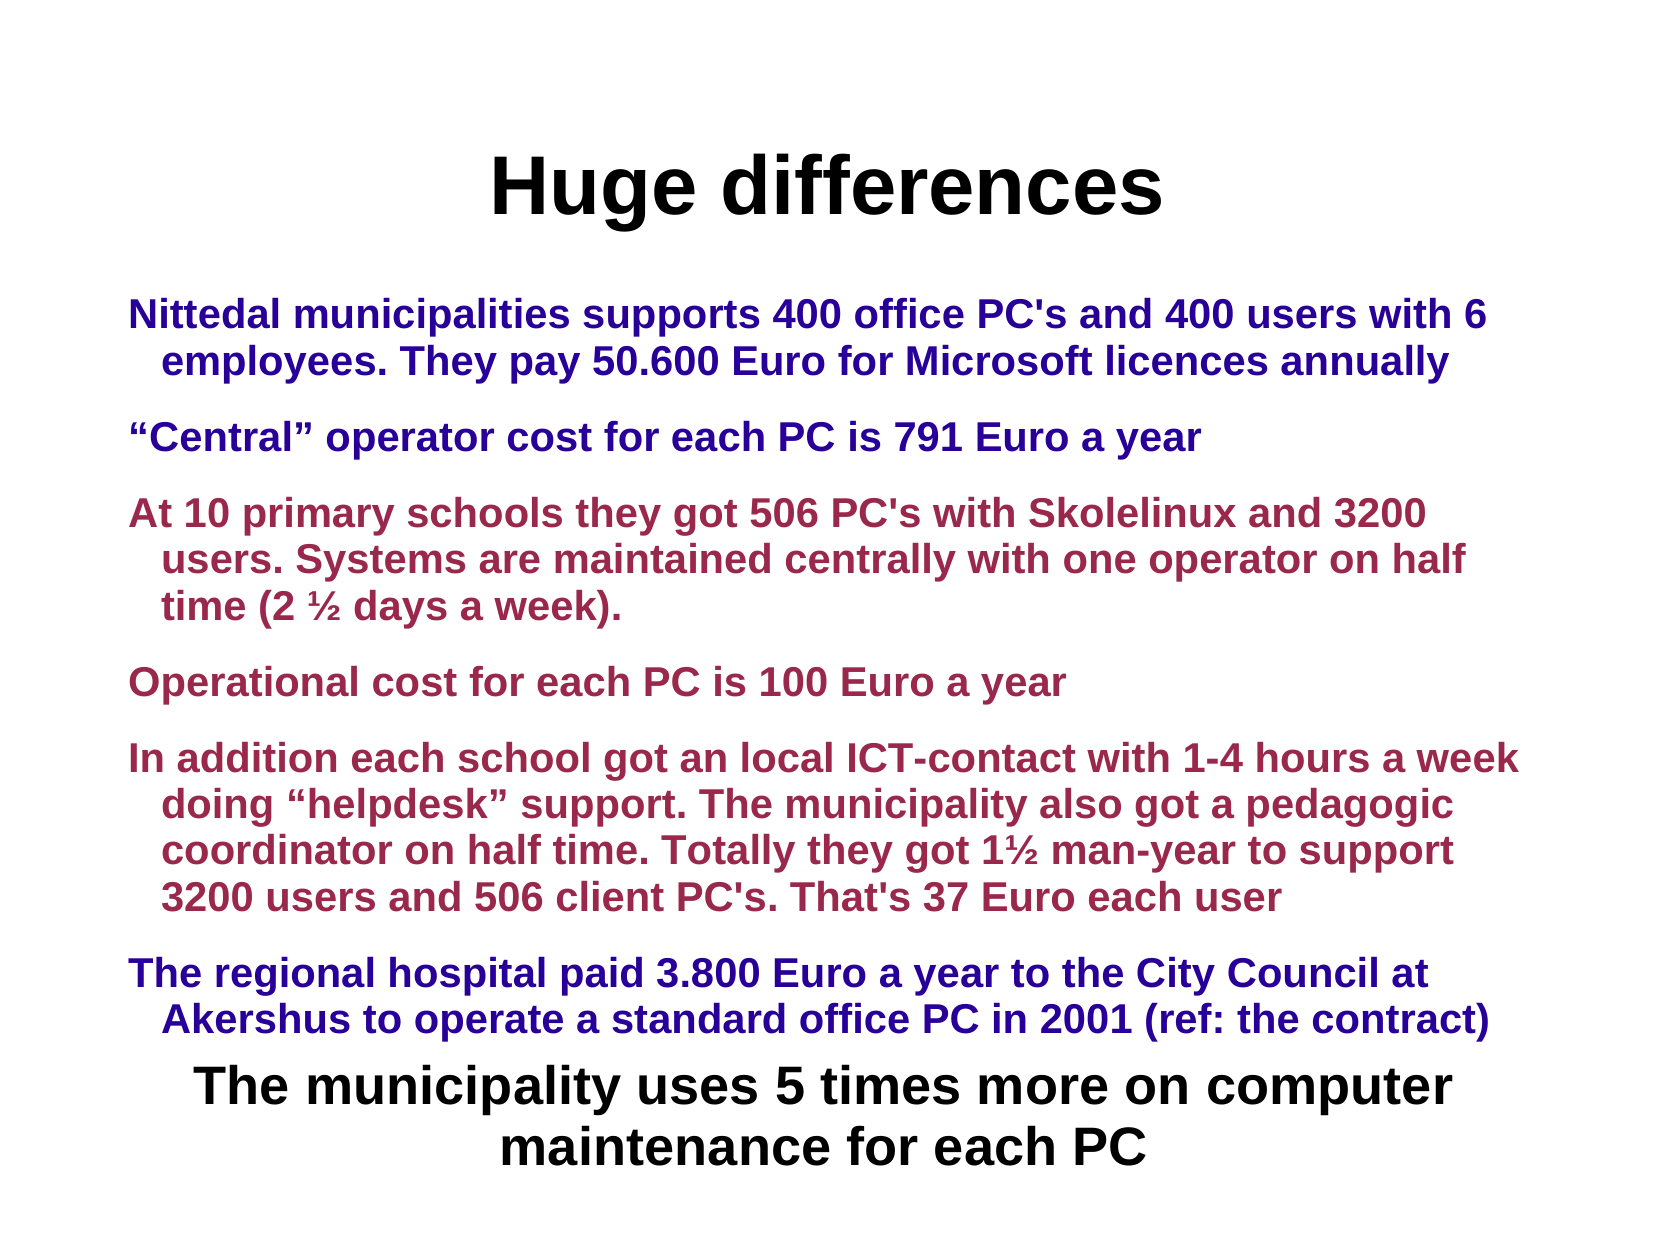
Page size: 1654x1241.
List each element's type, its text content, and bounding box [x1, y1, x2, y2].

list Nittedal municipalities supports 400 office PC's and 400 users with 6 employees. They pay 50.600 Euro for Microsoft licences annually “Central” operator cost for each PC is 791 Euro a year At 10 primary schools they got 506 PC's with Skolelinux and 3200 users. Systems are maintained centrally with one operator on half time (2 ½ days a week). Operational cost for each PC is 100 Euro a year In addition each school got an local ICT-contact with 1-4 hours a week doing “helpdesk” support. The municipality also got a pedagogic coordinator on half time. Totally they got 1½ man-year to support 3200 users and 506 client PC's. That's 37 Euro each user The regional hospital paid 3.800 Euro a year to the City Council at Akershus to operate a standard office PC in 2001 (ref: the contract) [128, 290, 1541, 1090]
title Huge differences [121, 102, 1534, 269]
text_box The municipality uses 5 times more on computer maintenance for each PC [112, 1055, 1537, 1177]
